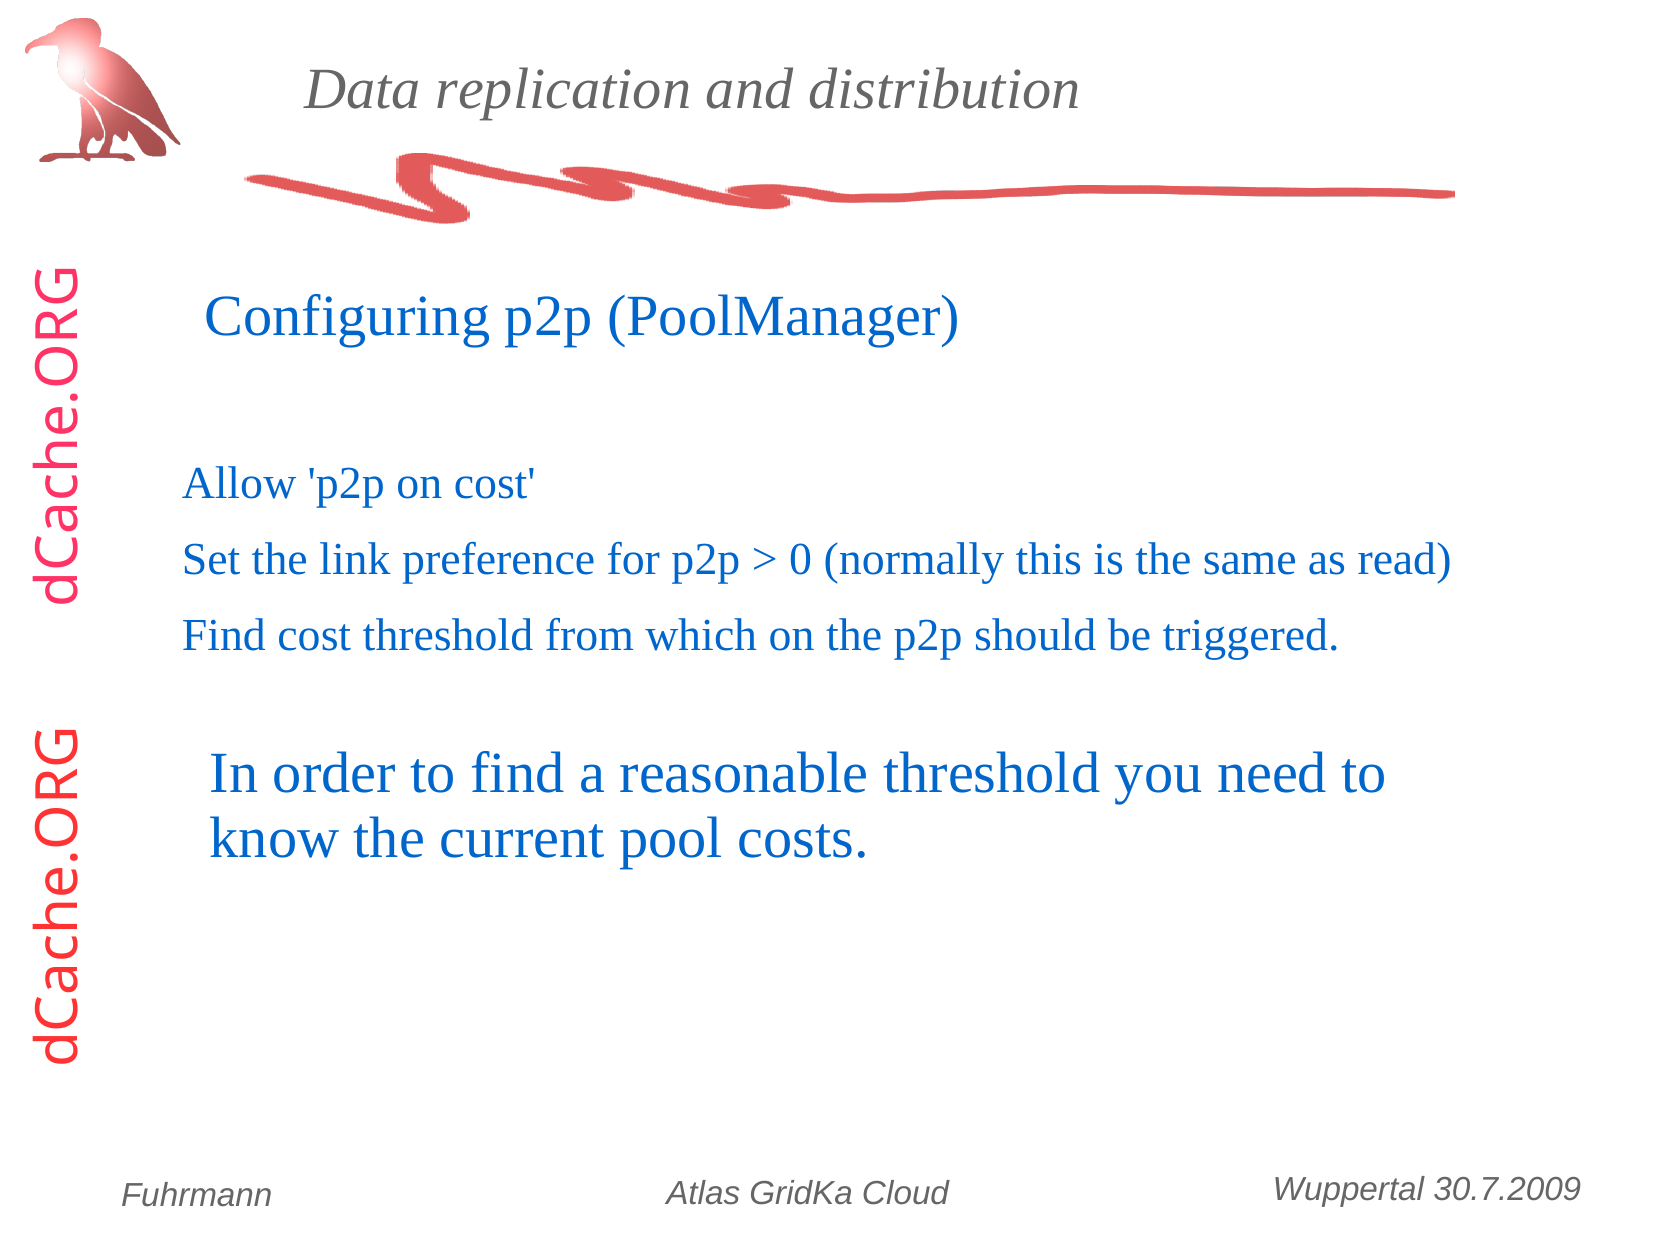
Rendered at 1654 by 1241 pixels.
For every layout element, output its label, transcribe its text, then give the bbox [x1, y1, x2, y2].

text_box Allow 'p2p on cost' Set the link preference for p2p > 0 (normally this is the same as read) Find cost threshold from which on the p2p should be triggered. [167, 424, 1521, 650]
text_box Data replication and distribution [289, 49, 1094, 132]
text_box Configuring p2p (PoolManager) [190, 275, 976, 358]
text_box In order to find a reasonable threshold you need to know the current pool costs. [194, 733, 1403, 882]
